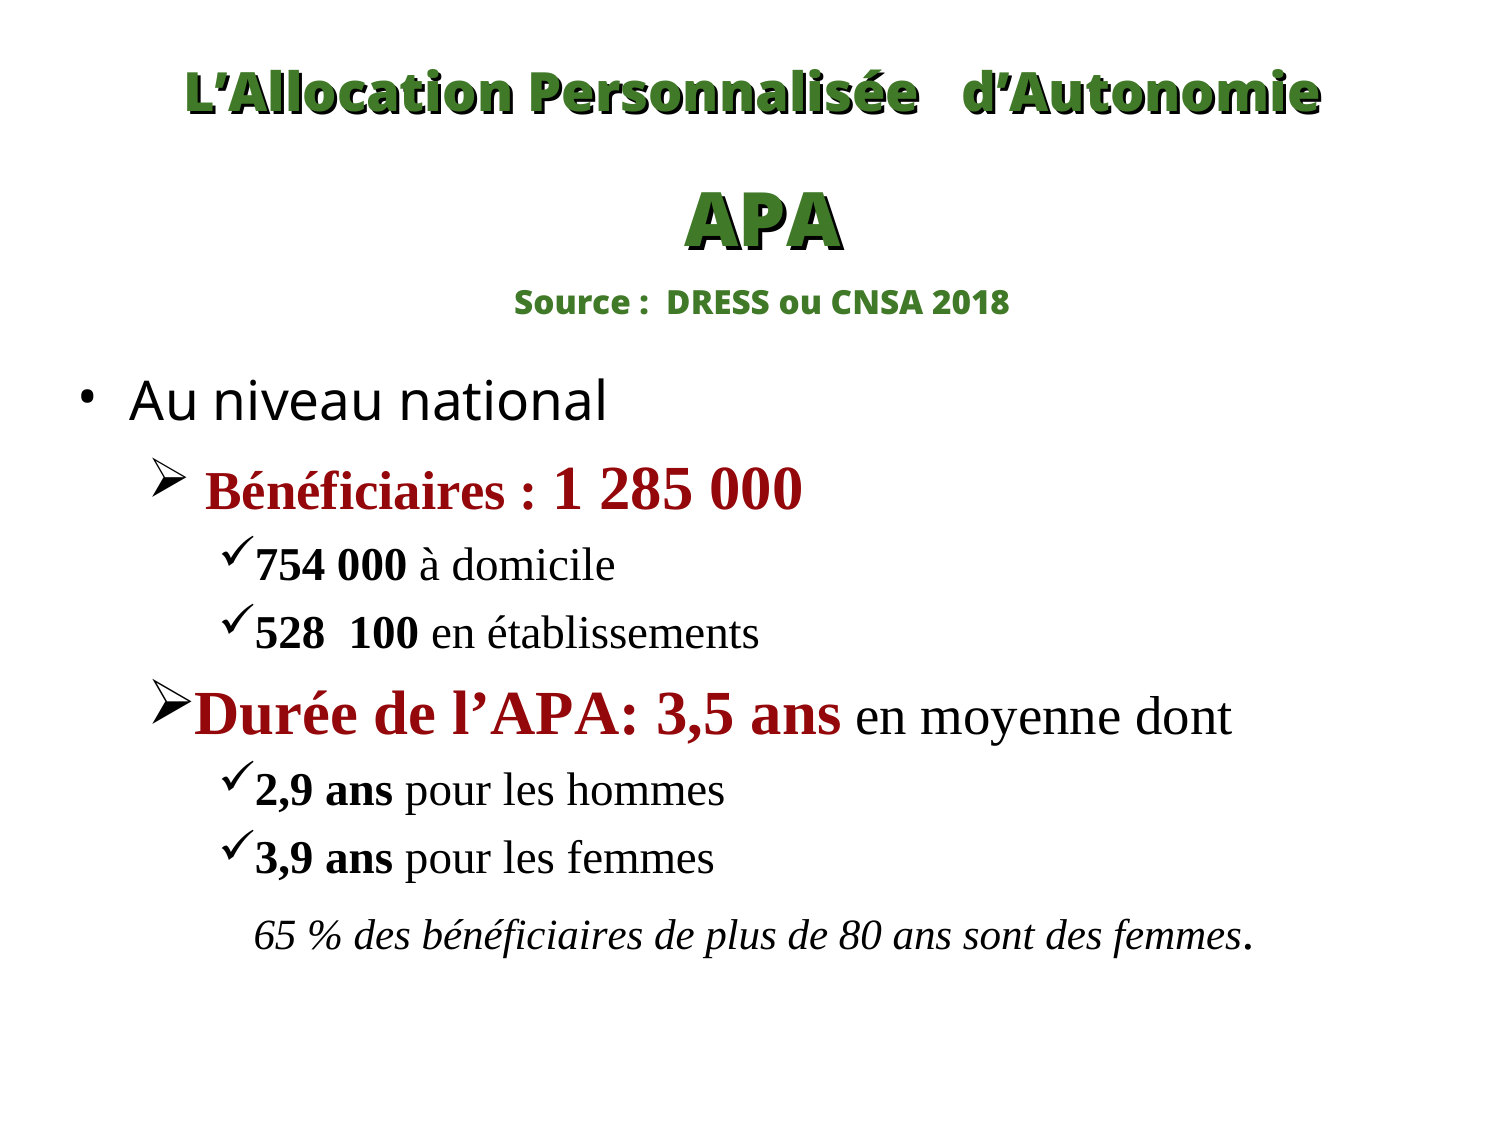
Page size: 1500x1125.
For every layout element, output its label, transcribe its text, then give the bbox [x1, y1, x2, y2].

title L’Allocation Personnalisée d’Autonomie APA Source : DRESS ou CNSA 2018 [125, 62, 1401, 250]
list Au niveau national Bénéficiaires : 1 285 000 754 000 à domicile 528 100 en établissements Durée de l’APA: 3,5 ans en moyenne dont 2,9 ans pour les hommes 3,9 ans pour les femmes 65 % des bénéficiaires de plus de 80 ans sont des femmes. [62, 350, 1338, 1026]
